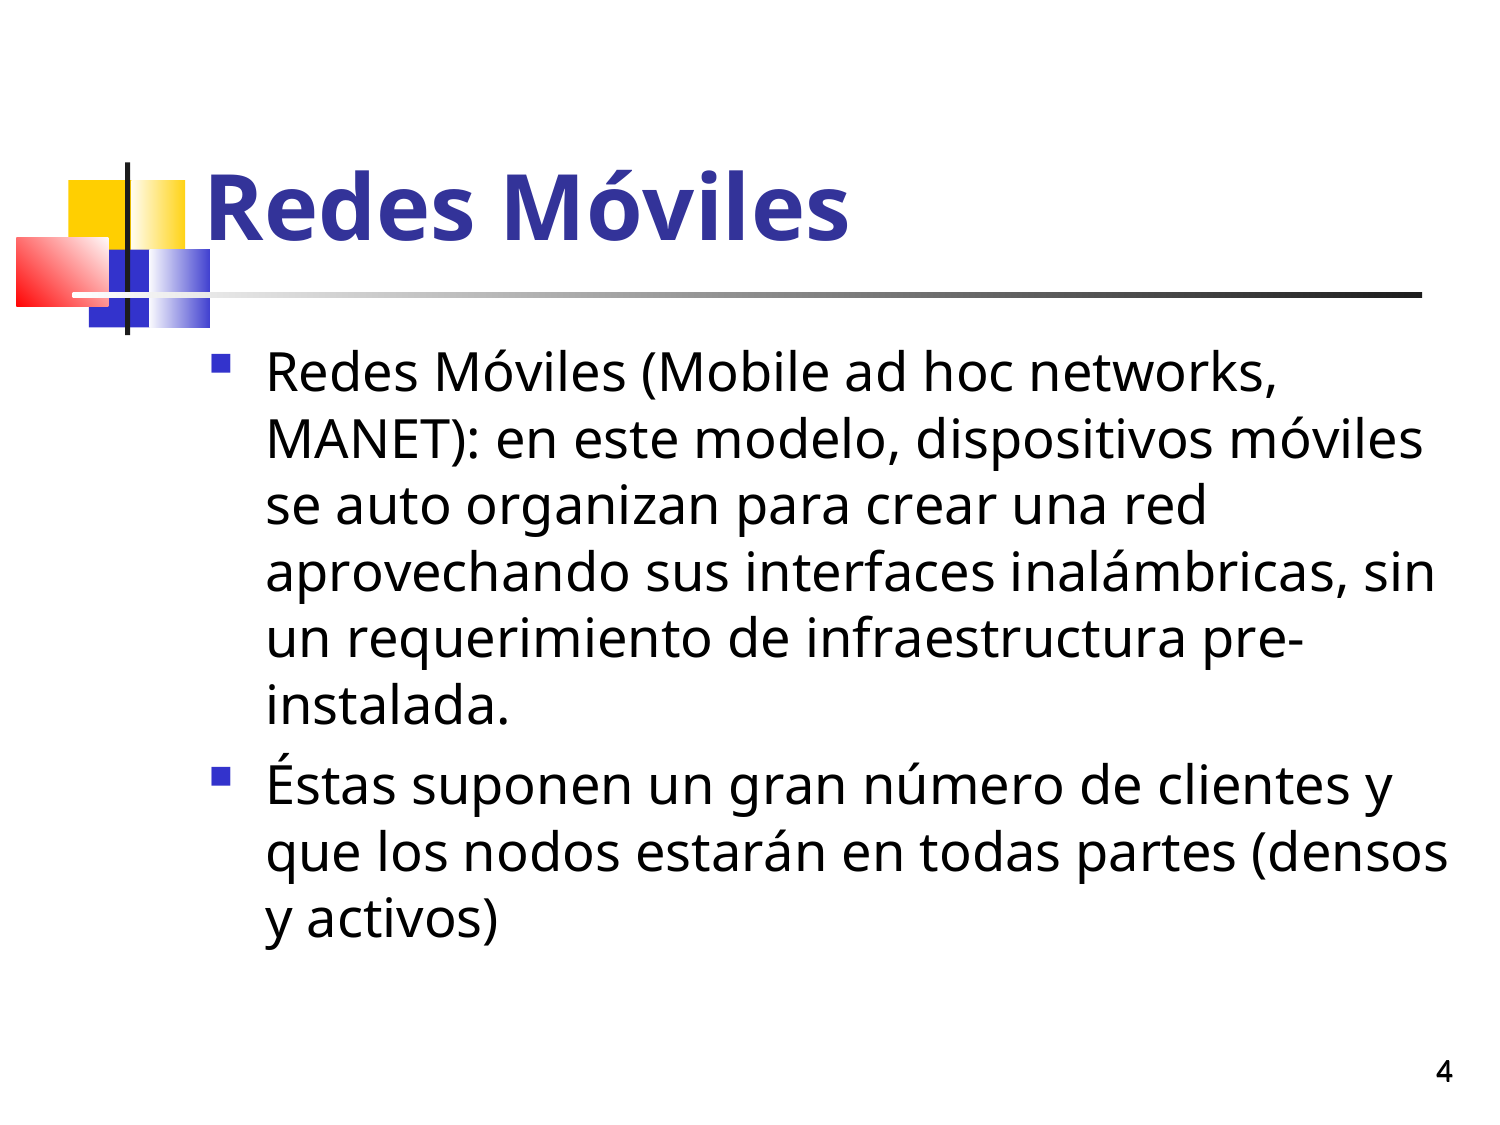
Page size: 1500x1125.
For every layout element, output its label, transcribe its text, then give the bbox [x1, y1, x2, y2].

list Redes Móviles (Mobile ad hoc networks, MANET): en este modelo, dispositivos móviles se auto organizan para crear una red aprovechando sus interfaces inalámbricas, sin un requerimiento de infraestructura pre-instalada. Éstas suponen un gran número de clientes y que los nodos estarán en todas partes (densos y activos) [193, 331, 1469, 1007]
title Redes Móviles [188, 35, 1468, 276]
text_box <number> [1155, 1024, 1468, 1100]
